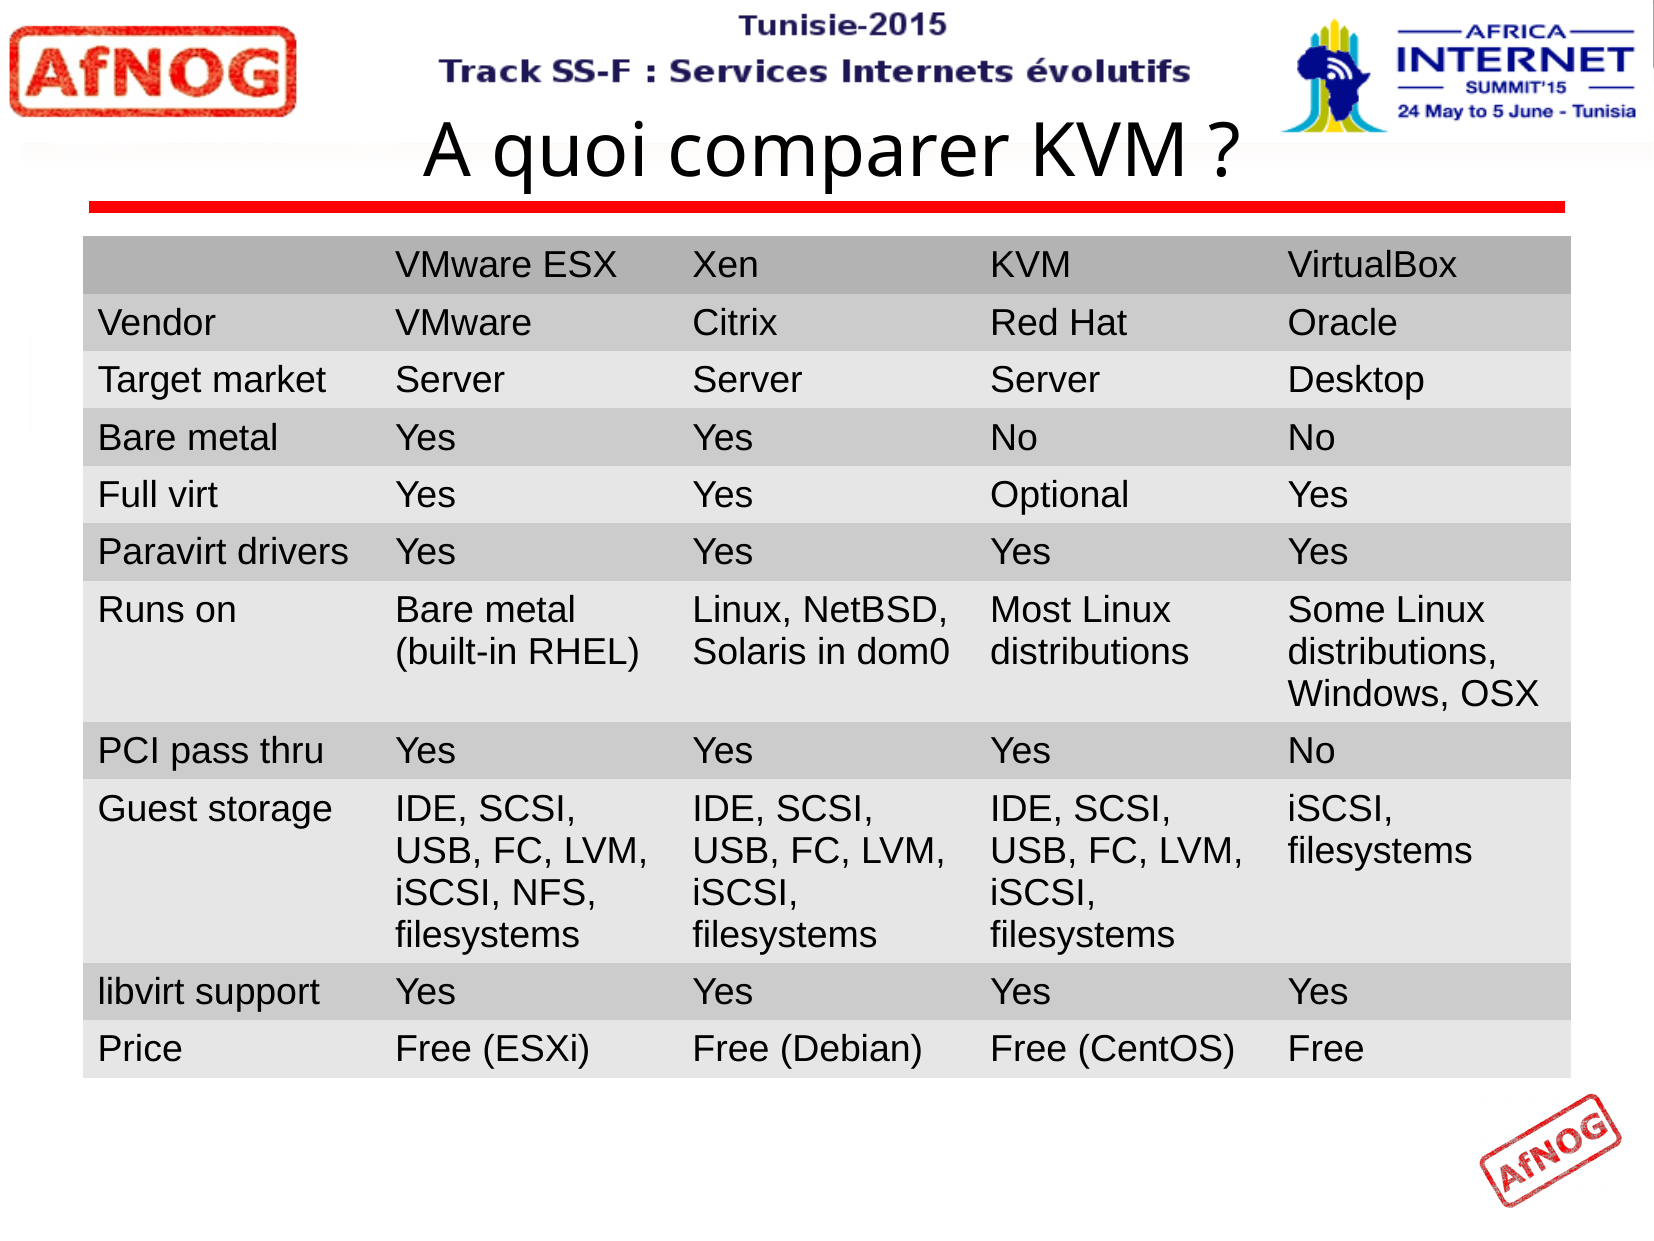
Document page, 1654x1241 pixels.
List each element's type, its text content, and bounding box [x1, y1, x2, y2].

table_cell Oracle [1273, 294, 1571, 351]
table_cell Yes [975, 963, 1273, 1020]
table_cell Bare metal [83, 408, 380, 466]
table_cell Yes [975, 722, 1273, 779]
table_cell Some Linux distributions, Windows, OSX [1273, 581, 1571, 722]
table_cell No [975, 408, 1273, 466]
table_header [83, 236, 380, 294]
table_cell VMware [380, 294, 678, 351]
table_cell Yes [380, 408, 678, 466]
table_cell Linux, NetBSD, Solaris in dom0 [678, 581, 975, 722]
title A quoi comparer KVM ? [88, 59, 1577, 237]
table_cell Full virt [83, 466, 380, 523]
picture [0, 0, 1654, 1241]
table_cell Target market [83, 351, 380, 408]
table_cell Yes [678, 466, 975, 523]
table_header Xen [678, 236, 975, 294]
table_cell Most Linux distributions [975, 581, 1273, 722]
table_cell Guest storage [83, 779, 380, 963]
table_cell Runs on [83, 581, 380, 722]
table_cell libvirt support [83, 963, 380, 1020]
table_cell Bare metal (built-in RHEL) [380, 581, 678, 722]
table_cell Red Hat [975, 294, 1273, 351]
table_cell Desktop [1273, 351, 1571, 408]
table_cell Yes [380, 466, 678, 523]
table_cell No [1273, 408, 1571, 466]
table_cell Server [975, 351, 1273, 408]
table_cell Yes [678, 408, 975, 466]
table_cell Yes [1273, 466, 1571, 523]
table_cell IDE, SCSI, USB, FC, LVM, iSCSI, filesystems [975, 779, 1273, 963]
table_cell No [1273, 722, 1571, 779]
table_cell iSCSI, filesystems [1273, 779, 1571, 963]
table_cell Paravirt drivers [83, 523, 380, 581]
table_cell PCI pass thru [83, 722, 380, 779]
table_cell Server [380, 351, 678, 408]
table_cell Free (Debian) [678, 1020, 975, 1078]
table_cell Yes [1273, 963, 1571, 1020]
table_header VirtualBox [1273, 236, 1571, 294]
table_cell Yes [380, 963, 678, 1020]
table_cell Yes [678, 722, 975, 779]
table_cell Yes [975, 523, 1273, 581]
table_cell Citrix [678, 294, 975, 351]
table_cell Vendor [83, 294, 380, 351]
table_cell Price [83, 1020, 380, 1078]
table_cell Yes [380, 523, 678, 581]
table_cell Free (ESXi) [380, 1020, 678, 1078]
table_cell Yes [678, 963, 975, 1020]
table_cell IDE, SCSI, USB, FC, LVM, iSCSI, NFS, filesystems [380, 779, 678, 963]
table_cell IDE, SCSI, USB, FC, LVM, iSCSI, filesystems [678, 779, 975, 963]
table_cell Yes [678, 523, 975, 581]
table_cell Free (CentOS) [975, 1020, 1273, 1078]
table_header VMware ESX [380, 236, 678, 294]
table_header KVM [975, 236, 1273, 294]
table_cell Yes [1273, 523, 1571, 581]
table_cell Server [678, 351, 975, 408]
table_cell Free [1273, 1020, 1571, 1078]
table_cell Optional [975, 466, 1273, 523]
table_cell Yes [380, 722, 678, 779]
